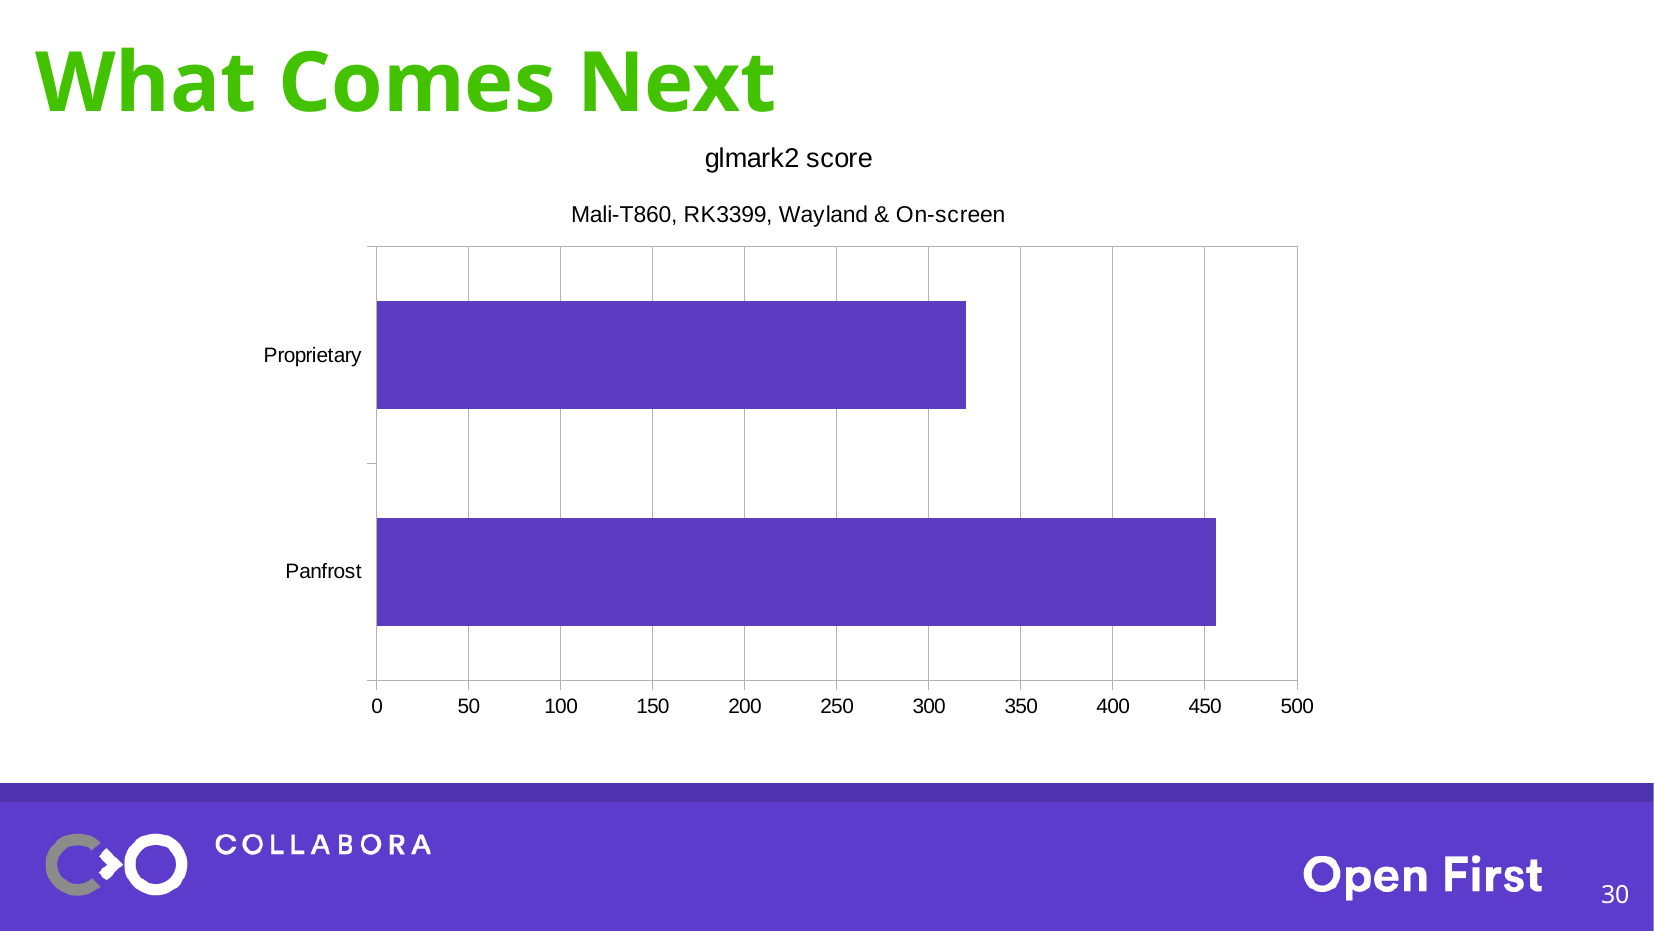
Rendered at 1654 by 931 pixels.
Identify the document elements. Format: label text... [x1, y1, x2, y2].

title What Comes Next [35, 28, 1609, 192]
picture [0, 0, 1654, 931]
chart [241, 115, 1336, 731]
